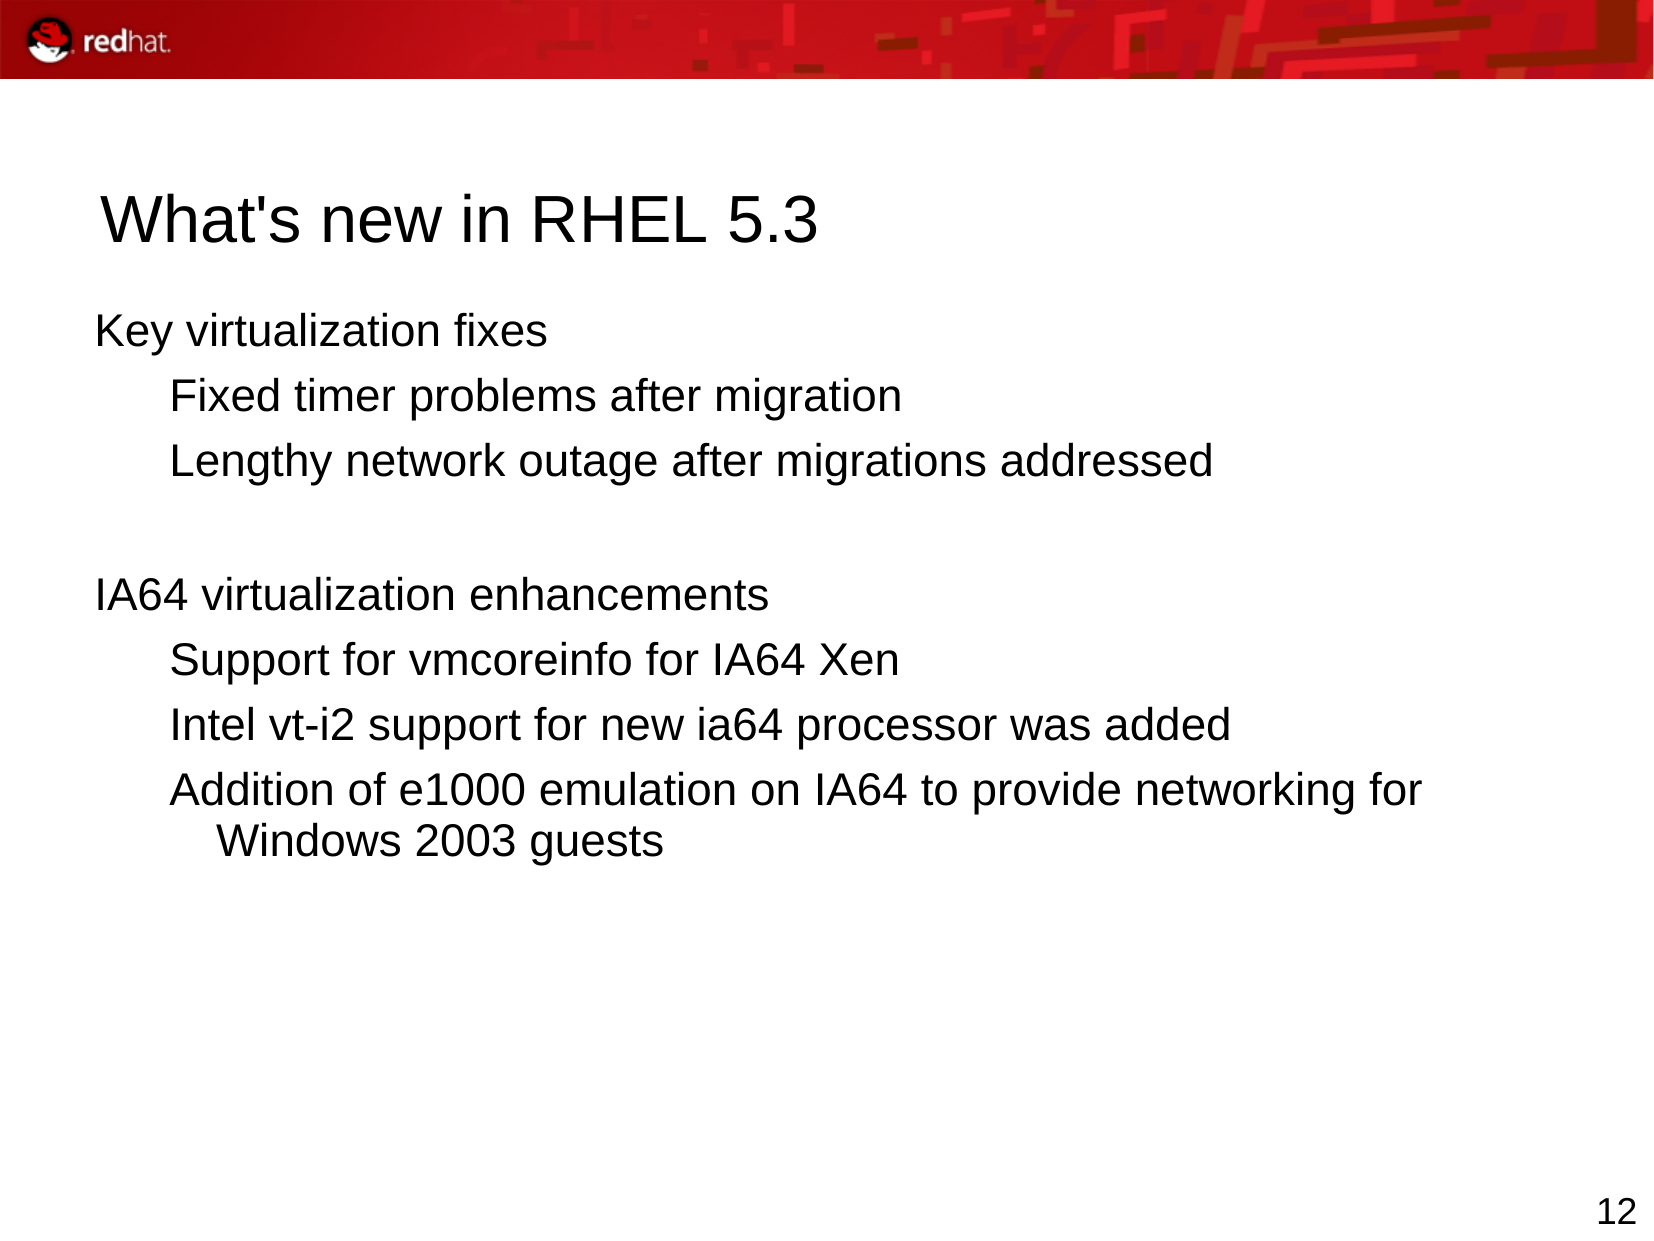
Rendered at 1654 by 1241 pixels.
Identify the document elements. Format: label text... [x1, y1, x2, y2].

list Key virtualization fixes Fixed timer problems after migration Lengthy network outage after migrations addressed IA64 virtualization enhancements Support for vmcoreinfo for IA64 Xen Intel vt-i2 support for new ia64 processor was added Addition of e1000 emulation on IA64 to provide networking for Windows 2003 guests [94, 304, 1500, 1159]
picture [0, 0, 1654, 79]
title What's new in RHEL 5.3 [100, 164, 1506, 275]
